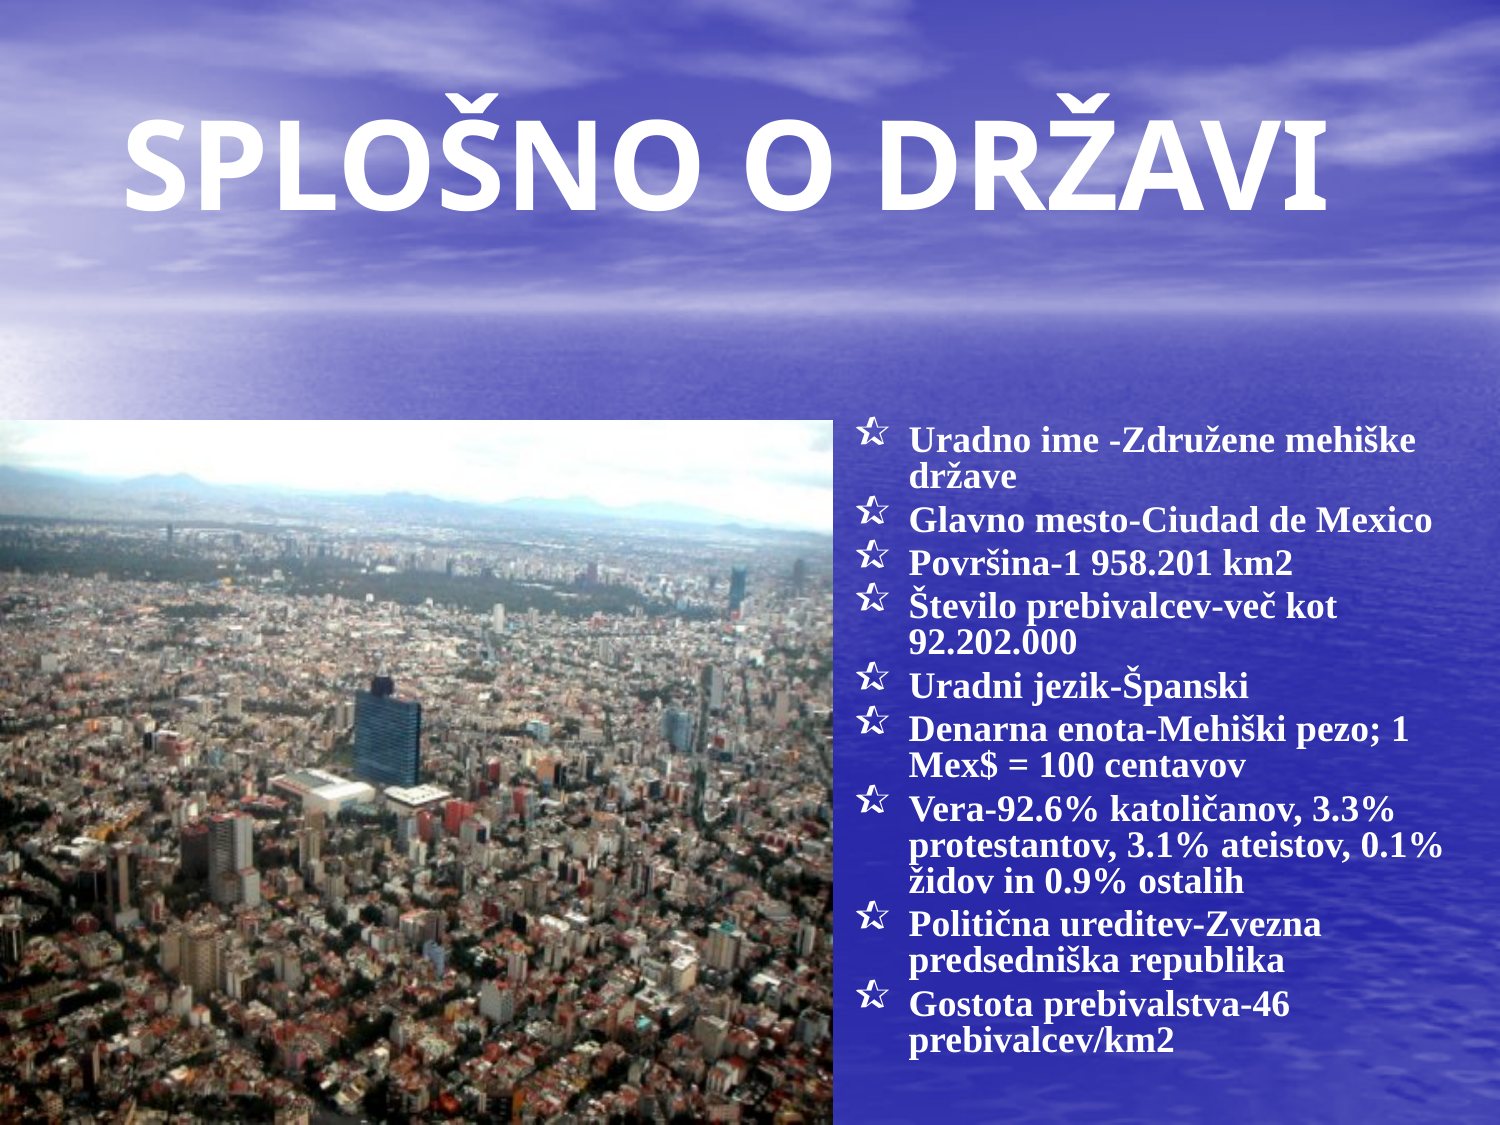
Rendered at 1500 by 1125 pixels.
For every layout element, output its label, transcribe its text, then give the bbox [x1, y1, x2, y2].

text_box SPLOŠNO O DRŽAVI [41, 78, 1412, 244]
picture [0, 0, 1500, 1125]
list Uradno ime -Združene mehiške države Glavno mesto-Ciudad de Mexico Površina-1 958.201 km2 Število prebivalcev-več kot 92.202.000 Uradni jezik-Španski Denarna enota-Mehiški pezo; 1 Mex$ = 100 centavov Vera-92.6% katoličanov, 3.3% protestantov, 3.1% ateistov, 0.1% židov in 0.9% ostalih Politična ureditev-Zvezna predsedniška republika Gostota prebivalstva-46 prebivalcev/km2 [837, 416, 1500, 1125]
